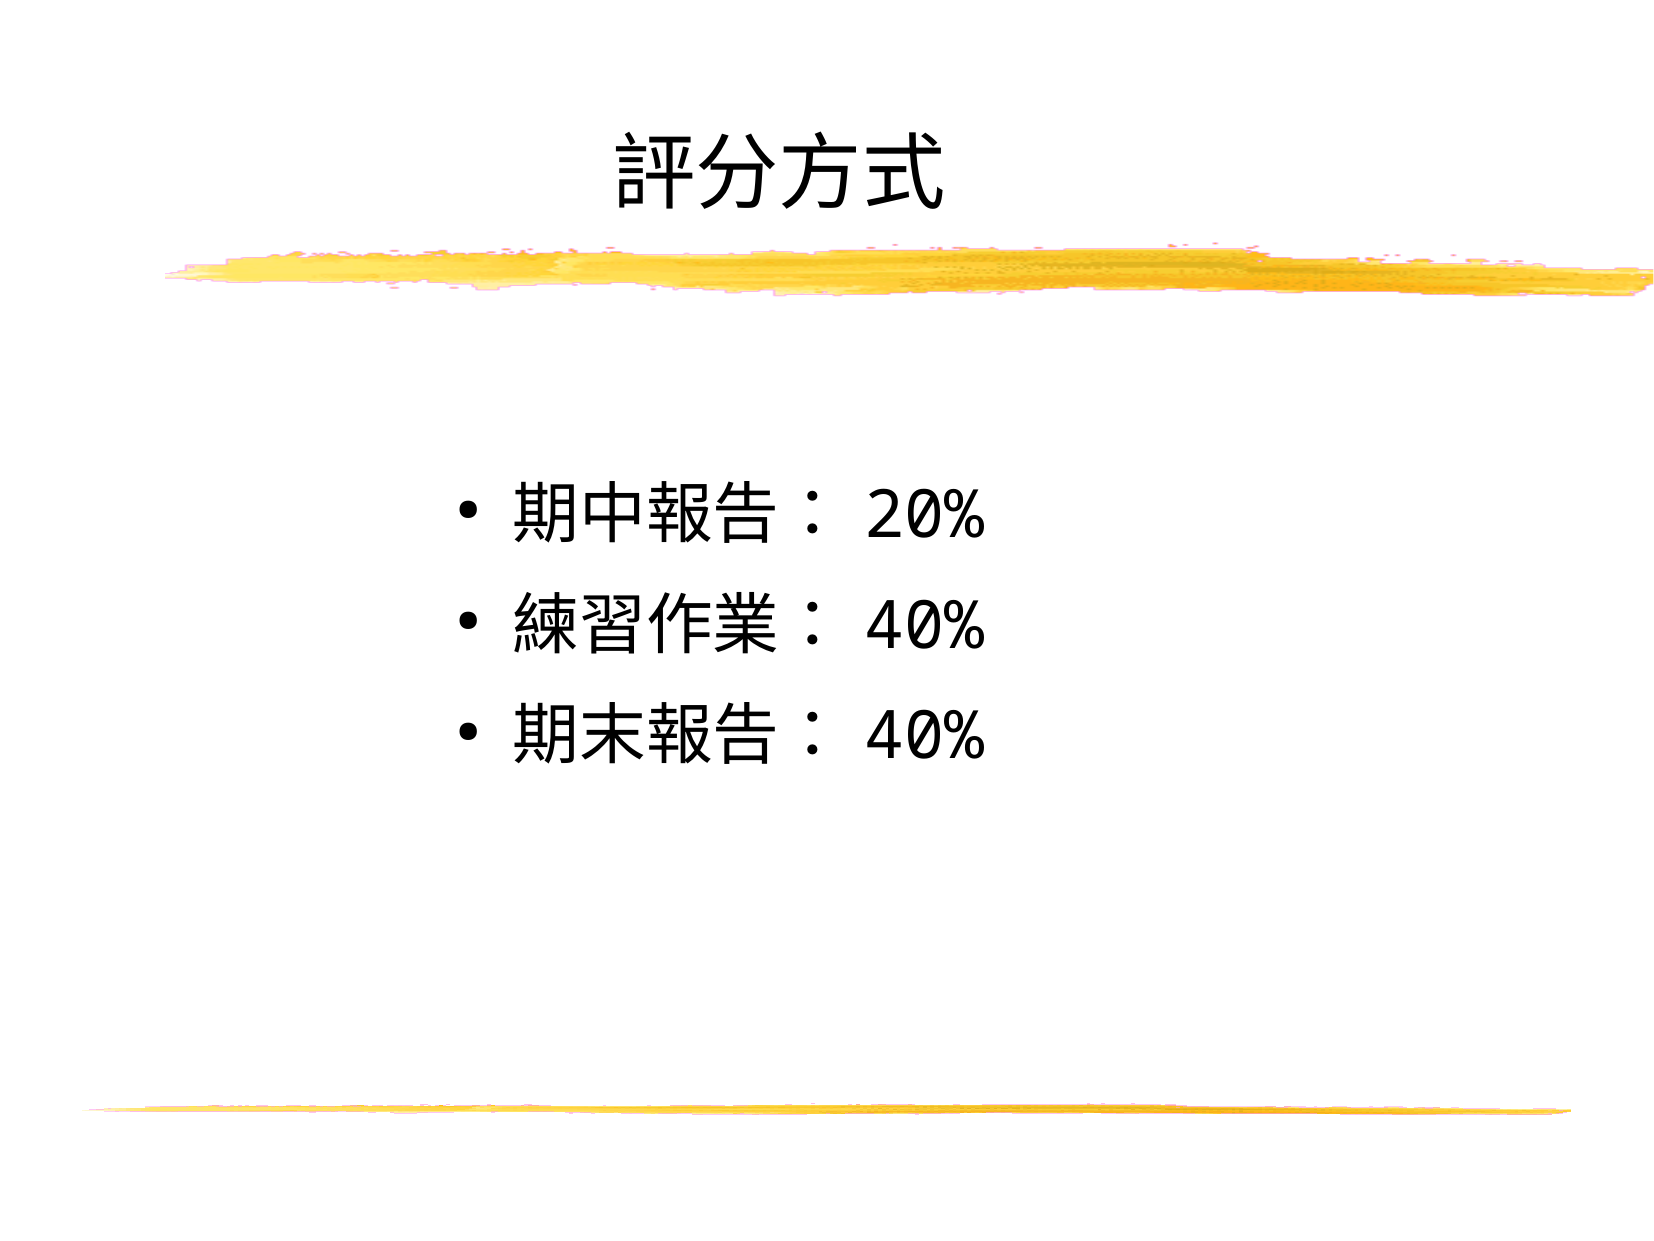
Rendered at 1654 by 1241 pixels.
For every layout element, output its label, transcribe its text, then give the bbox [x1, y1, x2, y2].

list 期中報告：20% 練習作業：40% 期末報告：40% [441, 347, 1245, 995]
picture [165, 237, 1654, 308]
title 評分方式 [76, 12, 1482, 235]
picture [82, 1102, 1571, 1117]
